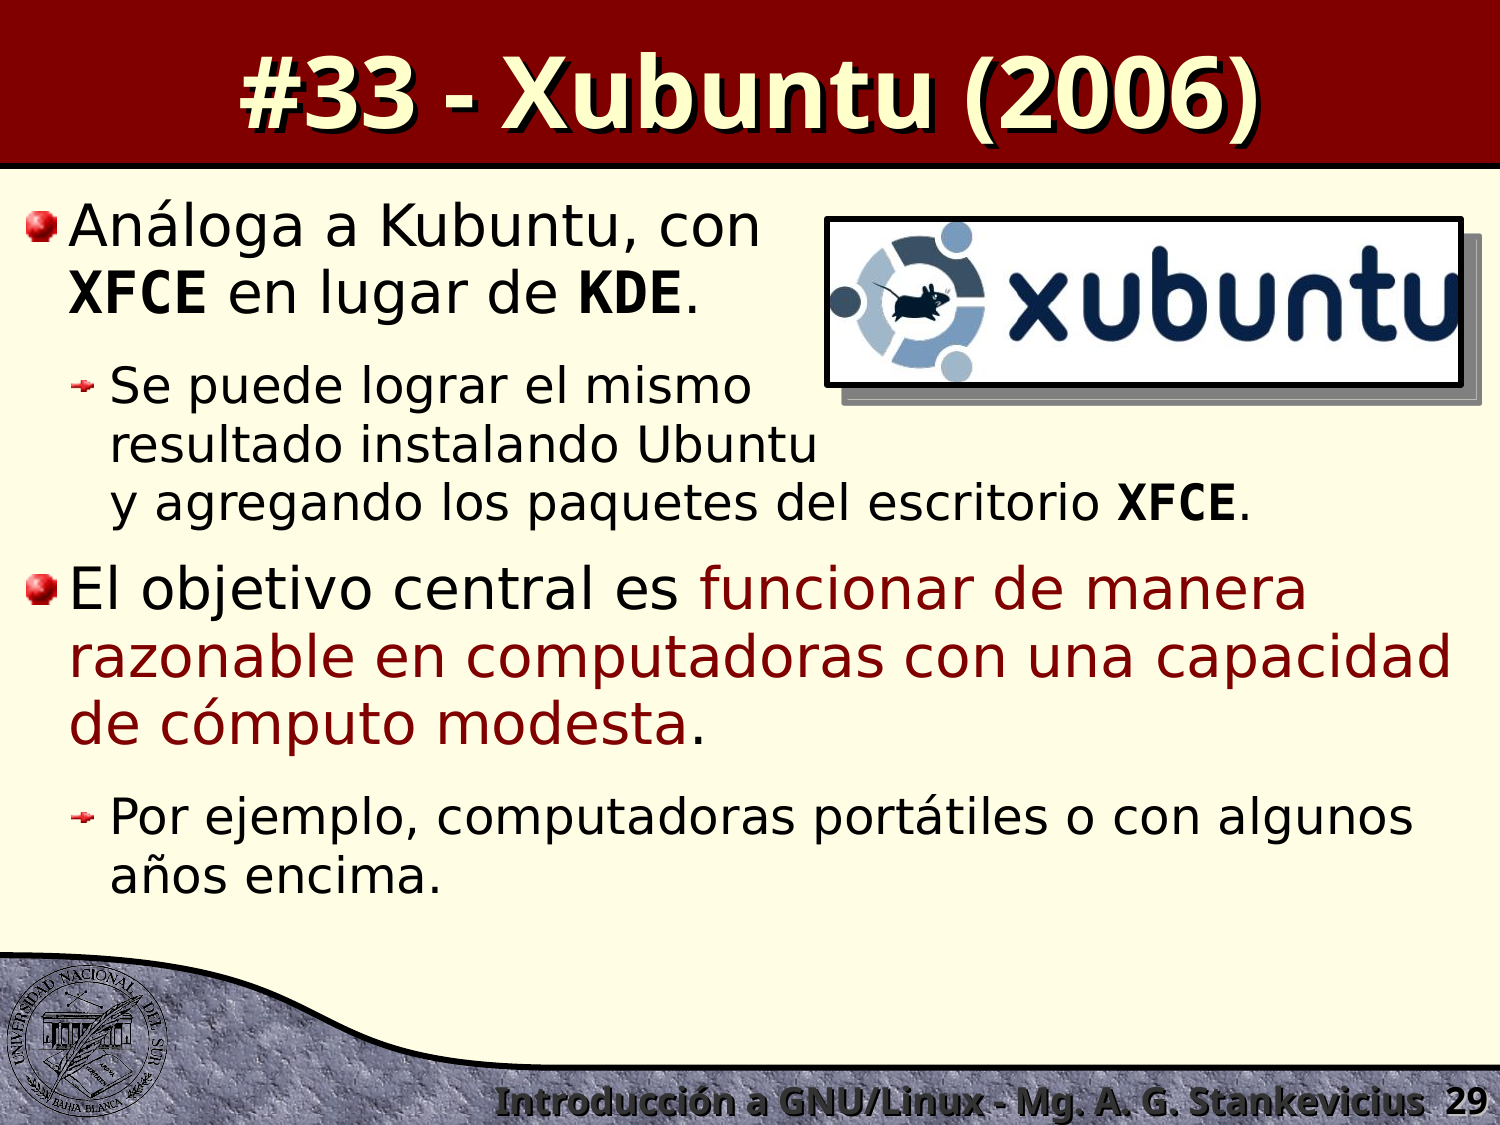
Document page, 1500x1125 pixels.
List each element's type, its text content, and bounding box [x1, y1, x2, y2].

picture [1059, 1100, 1065, 1110]
picture [0, 956, 1500, 1125]
title #33 - Xubuntu (2006) [15, 12, 1485, 153]
picture [829, 221, 1459, 382]
list Análoga a Kubuntu, con XFCE en lugar de KDE. Se puede lograr el mismo resultado instalando Ubuntu y agregando los paquetes del escritorio XFCE. El objetivo central es funcionar de manera razonable en computadoras con una capacidad de cómputo modesta. Por ejemplo, computadoras portátiles o con algunos años encima. [11, 192, 1486, 935]
